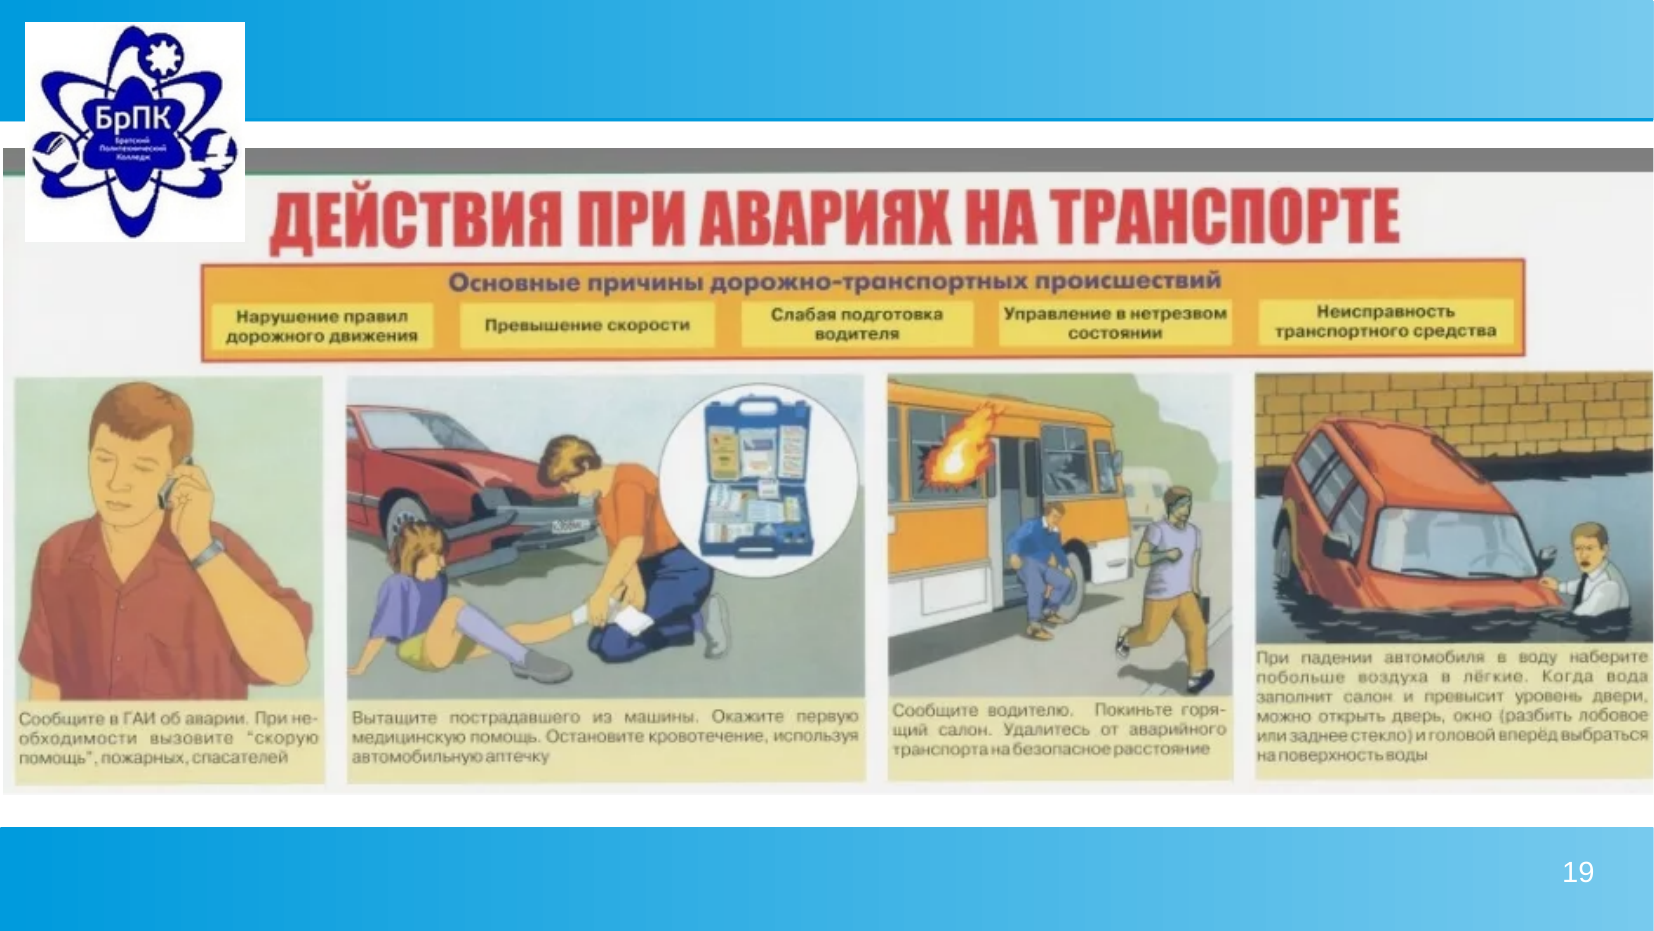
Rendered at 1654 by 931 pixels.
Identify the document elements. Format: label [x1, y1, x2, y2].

picture [3, 23, 1654, 795]
